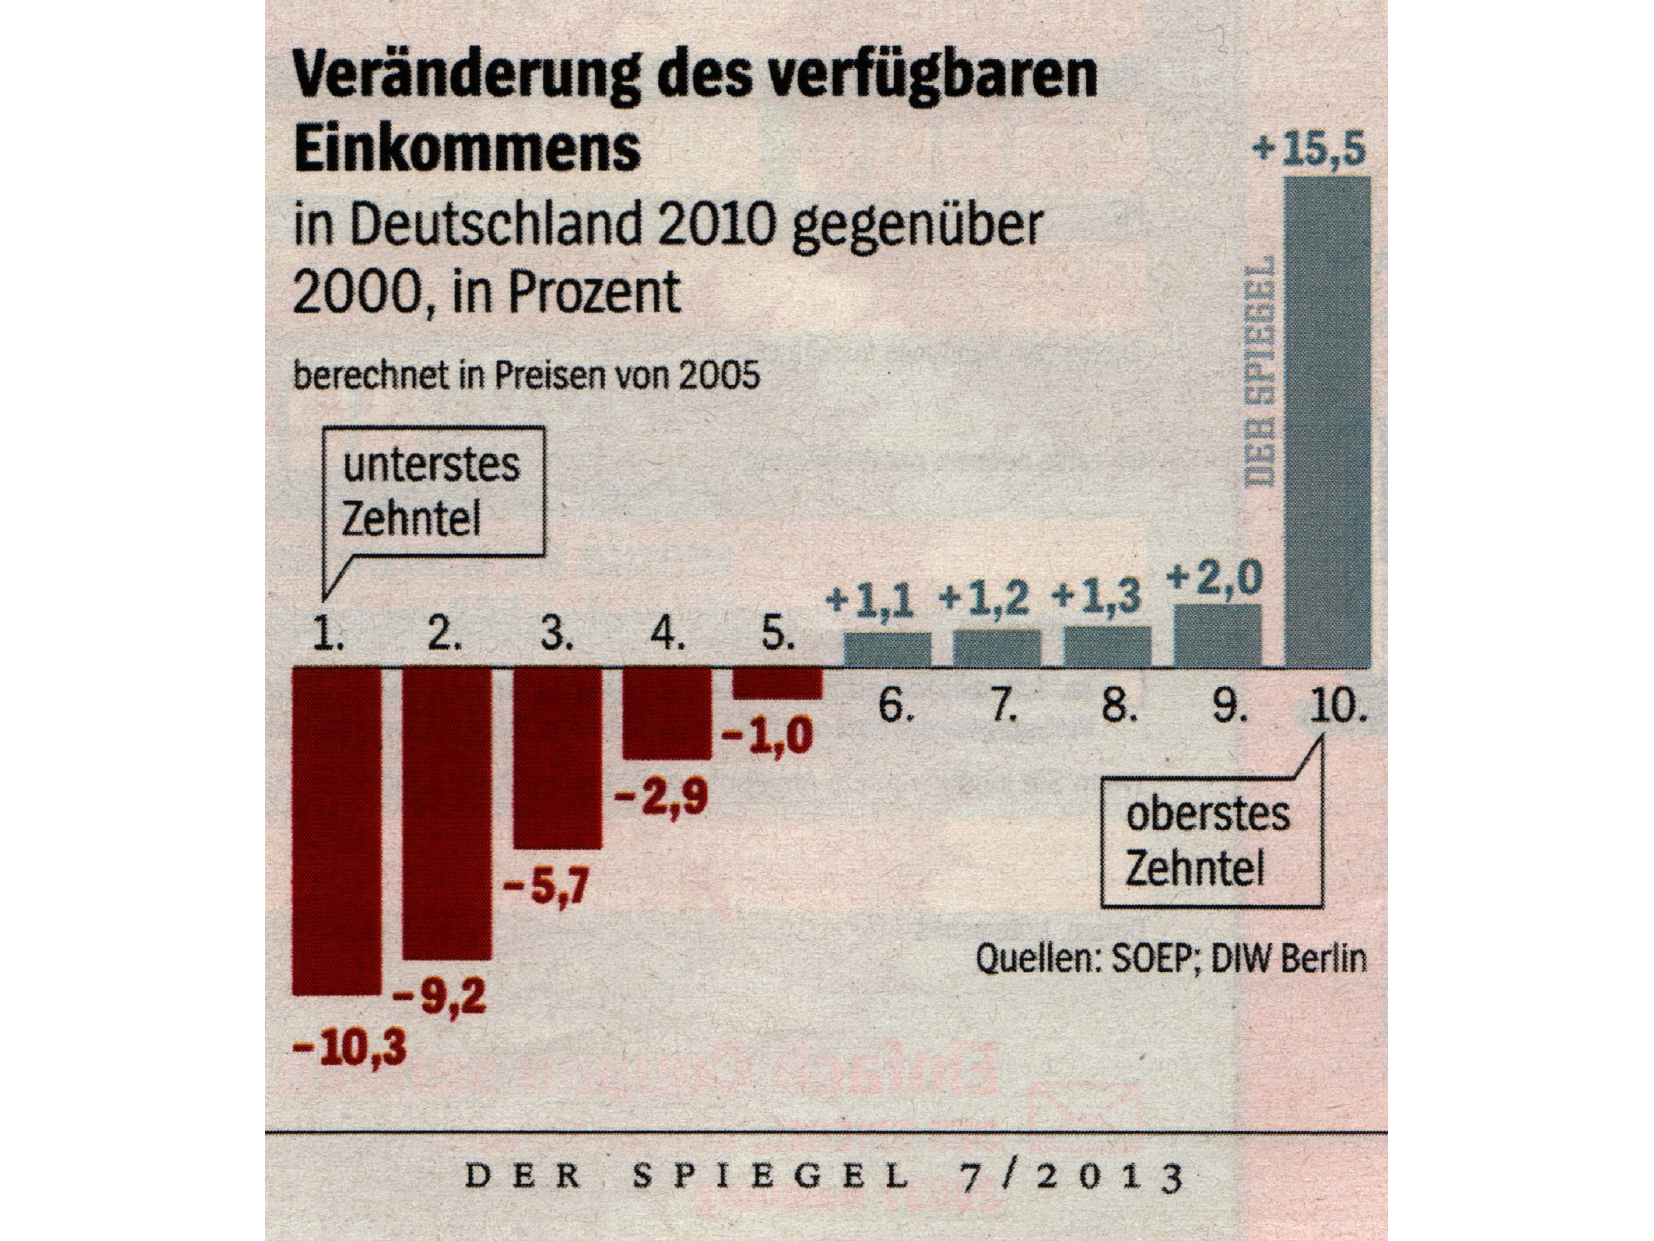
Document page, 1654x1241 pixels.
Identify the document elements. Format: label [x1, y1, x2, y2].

picture [265, 0, 1388, 1241]
